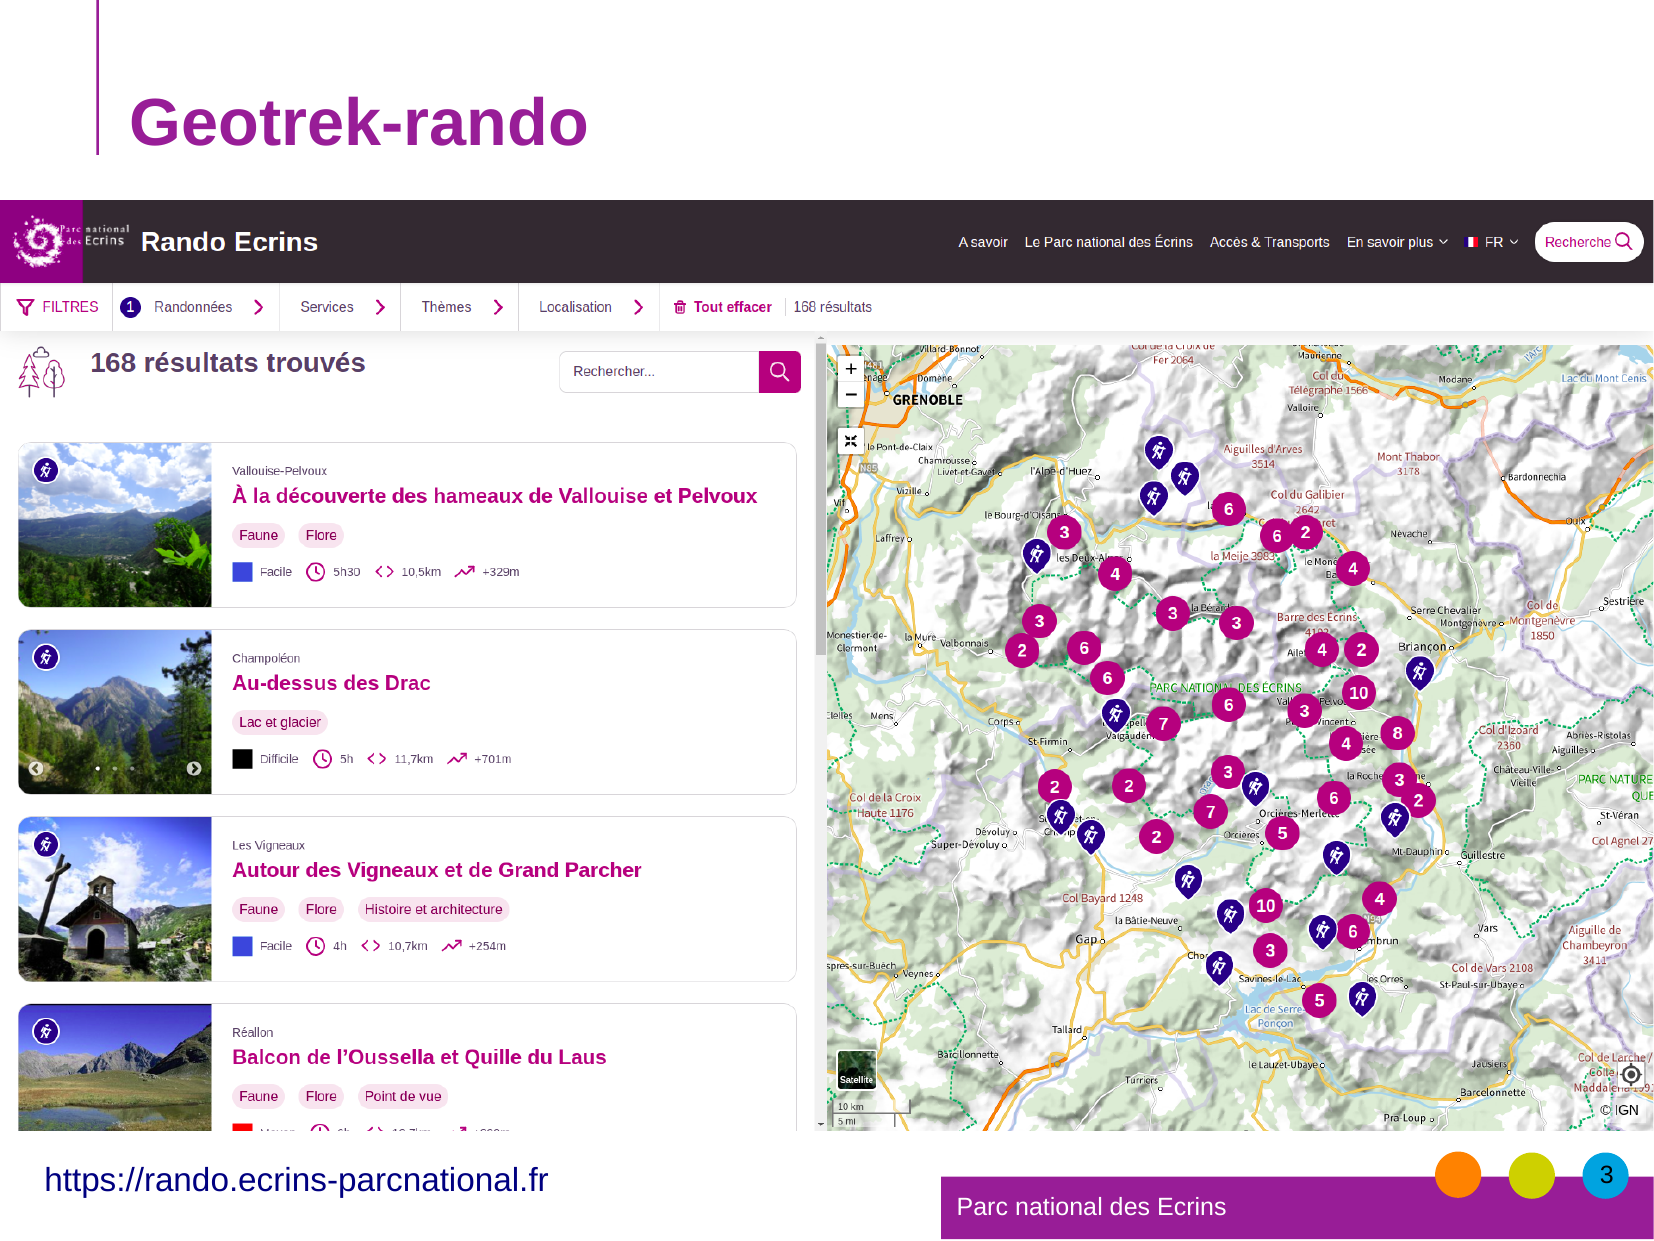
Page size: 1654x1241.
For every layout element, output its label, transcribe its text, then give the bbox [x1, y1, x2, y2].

picture [0, 200, 1654, 1131]
title Geotrek-rando [129, 11, 1619, 160]
text_box https://rando.ecrins-parcnational.fr [29, 1153, 916, 1241]
